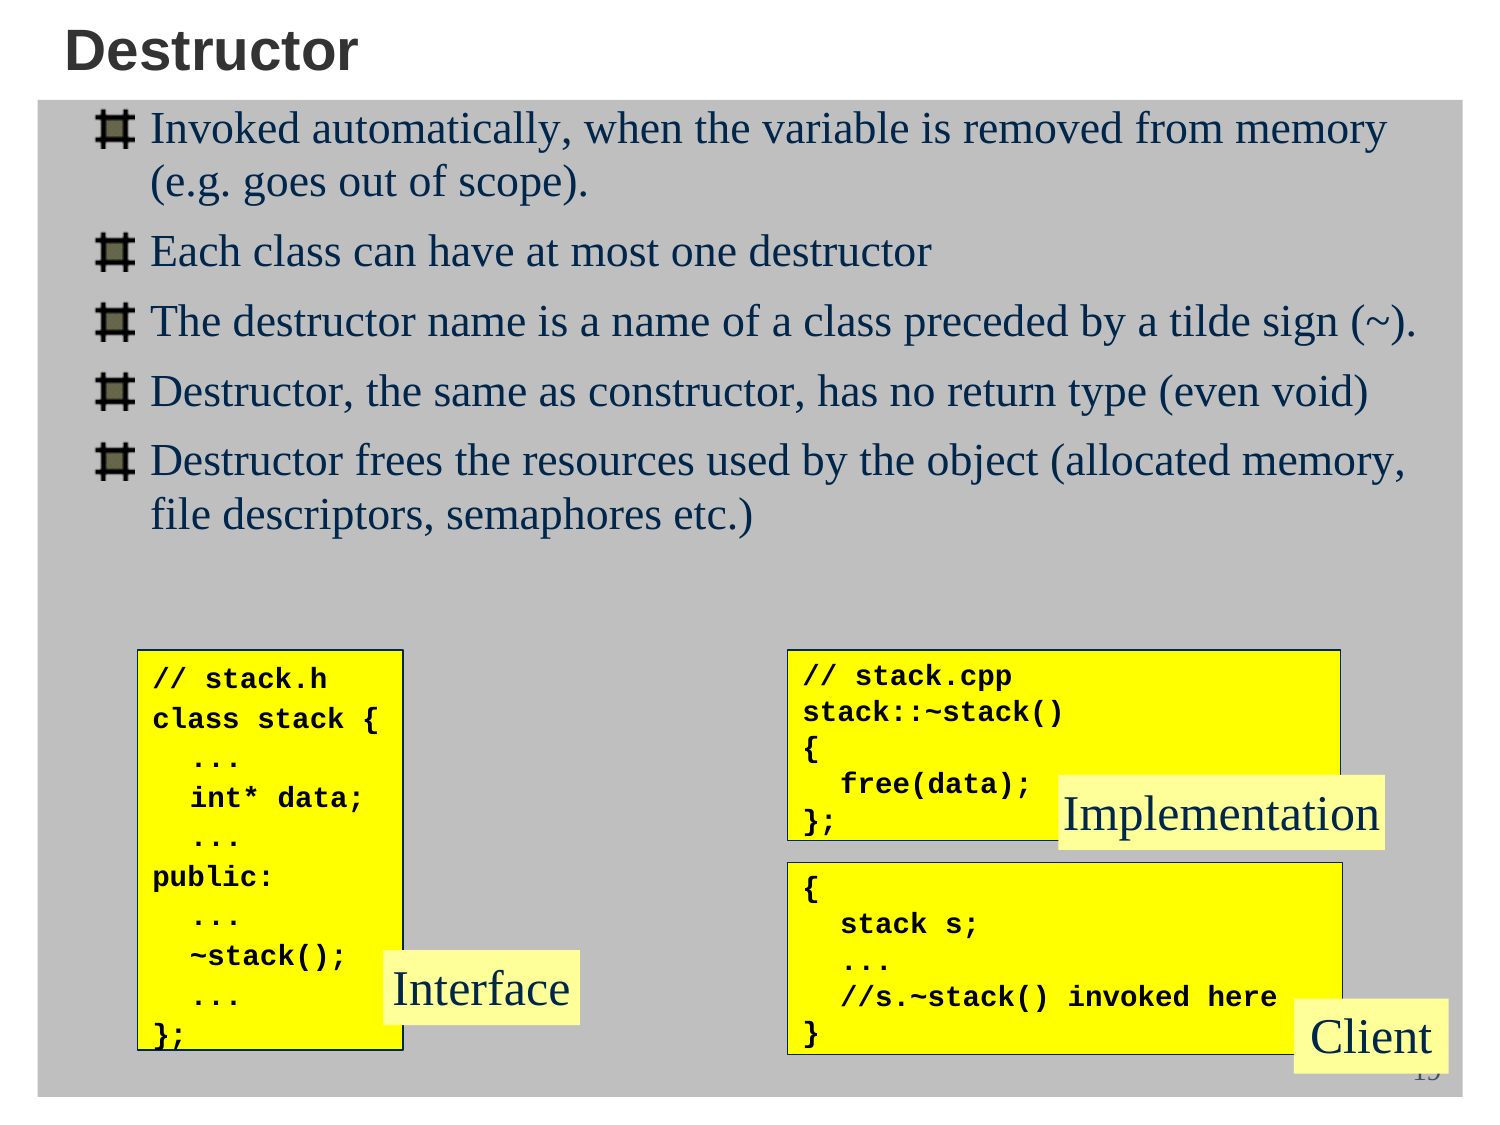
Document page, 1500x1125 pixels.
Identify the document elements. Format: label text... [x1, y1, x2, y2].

text_box // stack.h class stack { ... int* data; ... public: ... ~stack(); ... }; [137, 650, 404, 1062]
title Destructor [50, 0, 1450, 91]
text_box Client [1293, 998, 1449, 1074]
text_box Interface [383, 950, 580, 1026]
list Invoked automatically, when the variable is removed from memory (e.g. goes out of scope). Each class can have at most one destructor The destructor name is a name of a class preceded by a tilde sign (~). Destructor, the same as constructor, has no return type (even void) Destructor frees the resources used by the object (allocated memory, file descriptors, semaphores etc.) [37, 99, 1463, 1097]
text_box // stack.cpp stack::~stack() { free(data); }; [787, 650, 1341, 847]
text_box Implementation [1058, 774, 1385, 850]
text_box { stack s; ... //s.~stack() invoked here } [787, 862, 1343, 1069]
